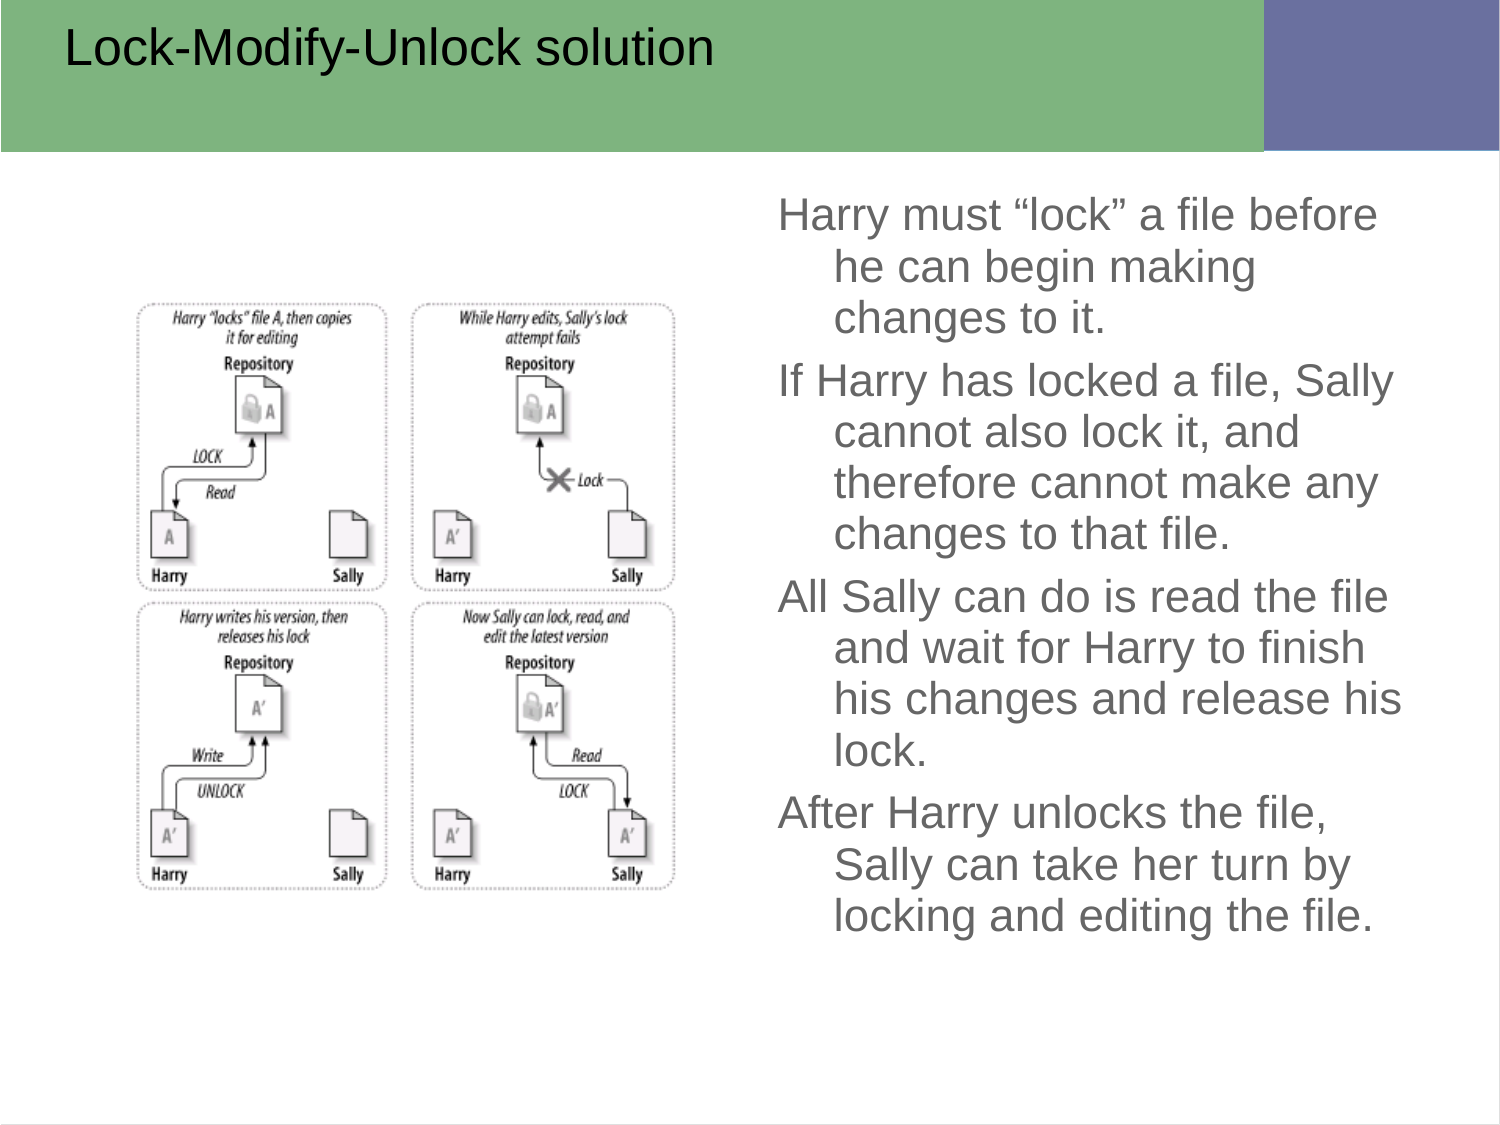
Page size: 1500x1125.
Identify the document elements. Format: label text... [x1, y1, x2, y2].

picture [0, 0, 1500, 1125]
title Lock-Modify-Unlock solution [49, 16, 1253, 90]
text_box [135, 302, 677, 892]
list Harry must “lock” a file before he can begin making changes to it. If Harry has locked a file, Sally cannot also lock it, and therefore cannot make any changes to that file. All Sally can do is read the file and wait for Harry to finish his changes and release his lock. After Harry unlocks the file, Sally can take her turn by locking and editing the file. [762, 181, 1426, 1013]
